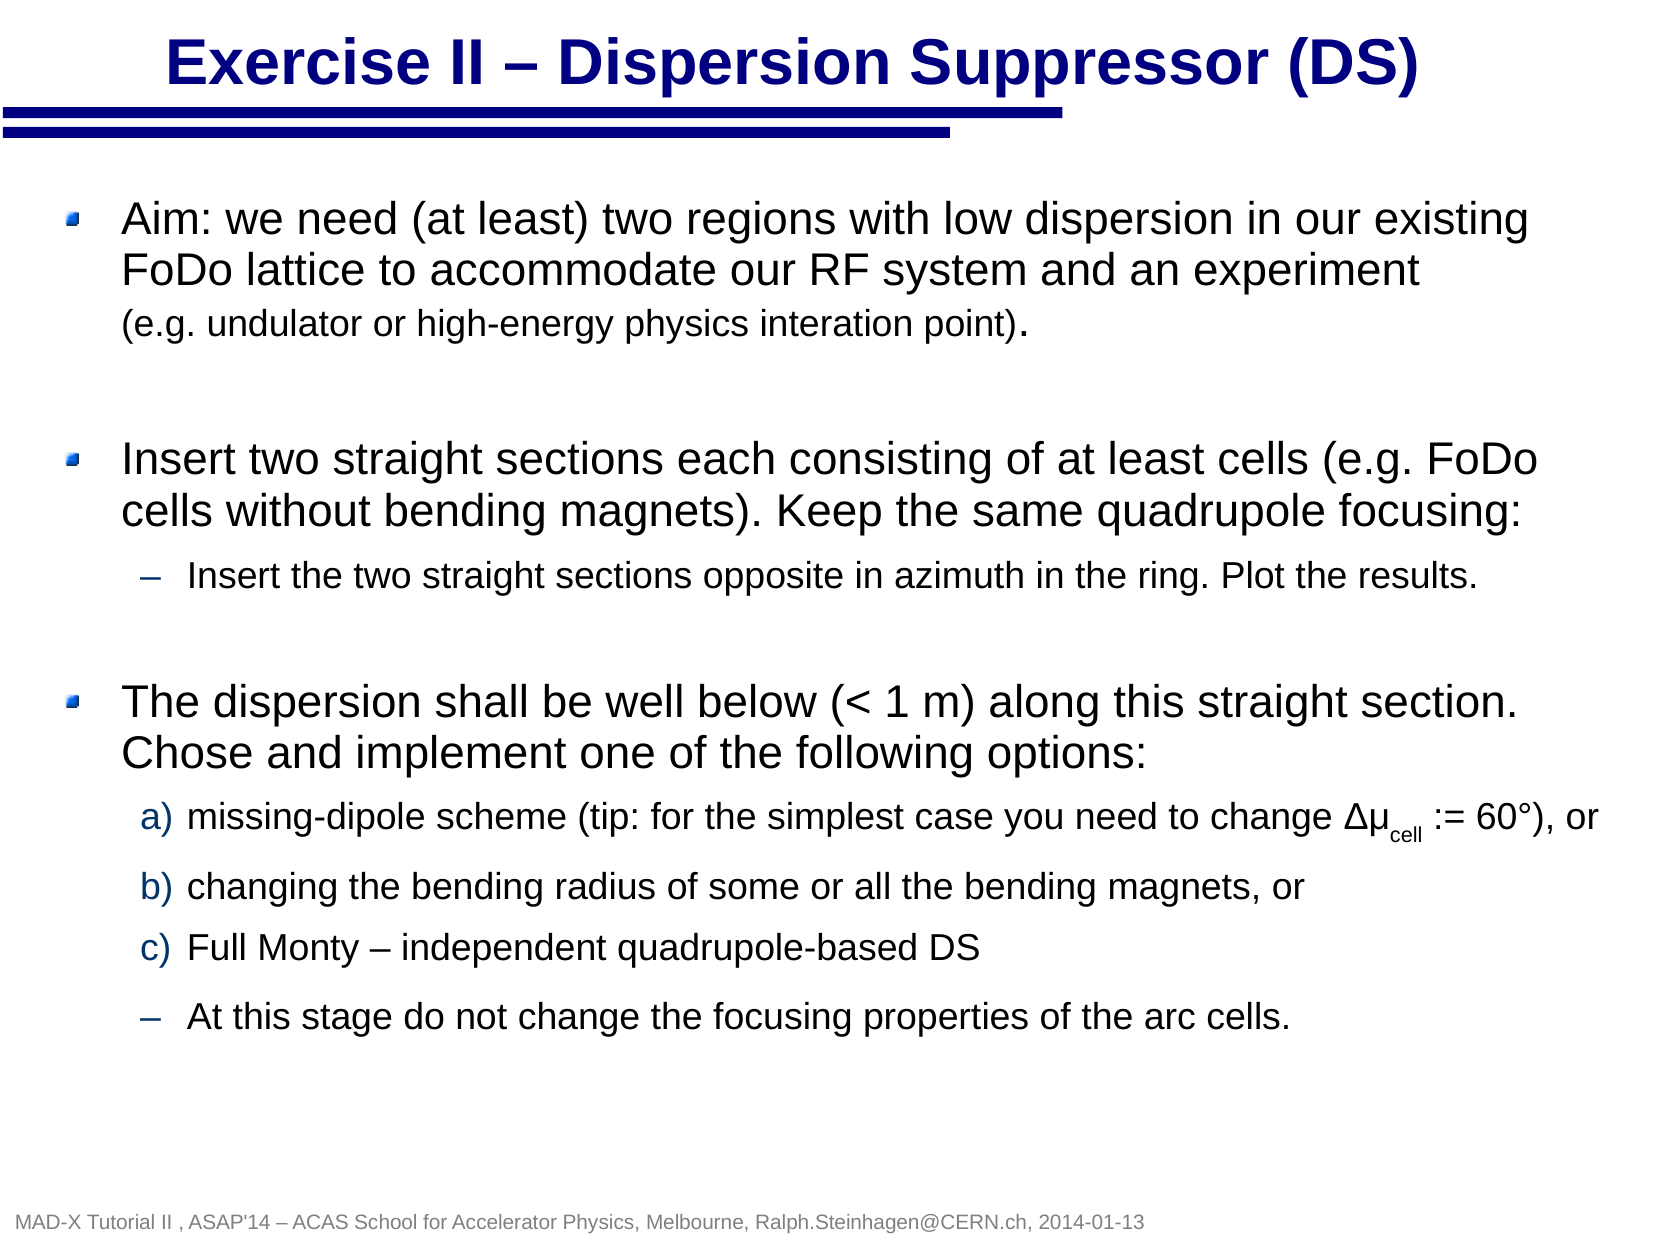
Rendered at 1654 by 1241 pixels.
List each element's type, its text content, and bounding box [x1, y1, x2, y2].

title Exercise II – Dispersion Suppressor (DS) [165, 0, 1512, 124]
list Aim: we need (at least) two regions with low dispersion in our existing FoDo lattice to accommodate our RF system and an experiment (e.g. undulator or high-energy physics interation point). Insert two straight sections each consisting of at least cells (e.g. FoDo cells without bending magnets). Keep the same quadrupole focusing: Insert the two straight sections opposite in azimuth in the ring. Plot the results. The dispersion shall be well below (< 1 m) along this straight section. Chose and implement one of the following options: missing-dipole scheme (tip: for the simplest case you need to change Δμcell := 60°), or changing the bending radius of some or all the bending magnets, or Full Monty – independent quadrupole-based DS At this stage do not change the focusing properties of the arc cells. [65, 192, 1628, 1205]
